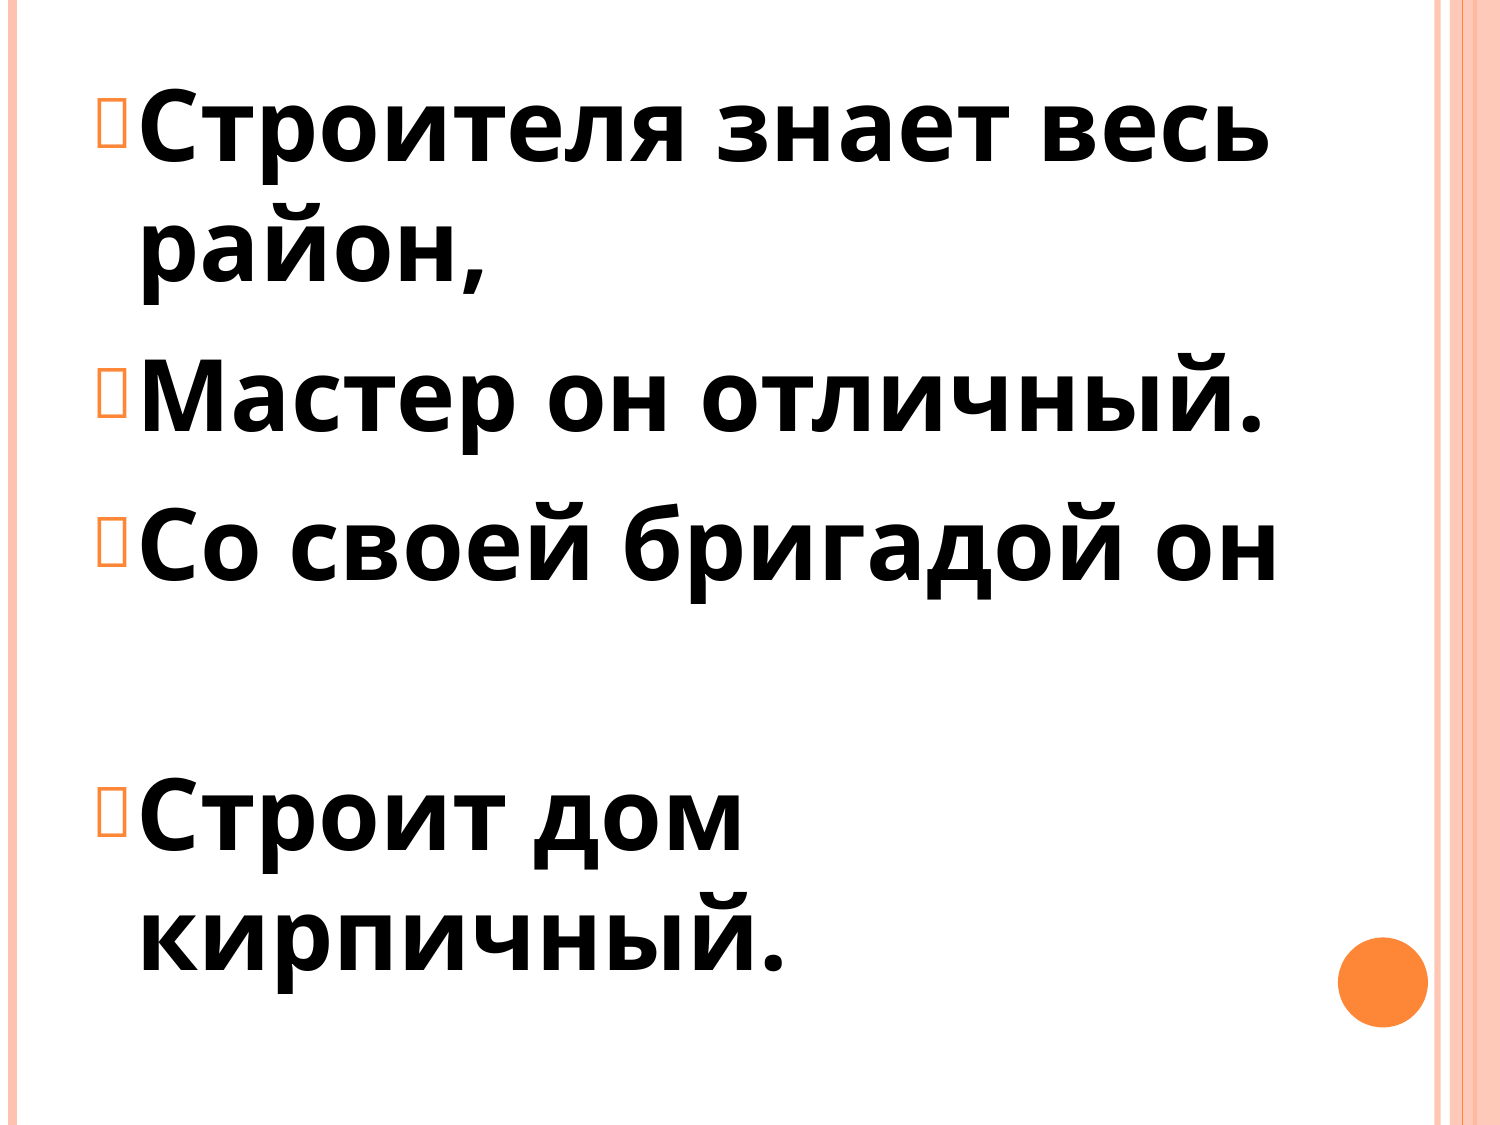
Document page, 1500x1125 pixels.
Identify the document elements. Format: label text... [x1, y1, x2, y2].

list Строителя знает весь район, Мастер он отличный. Со своей бригадой он Строит дом кирпичный. [76, 54, 1302, 854]
title [75, 45, 1300, 233]
